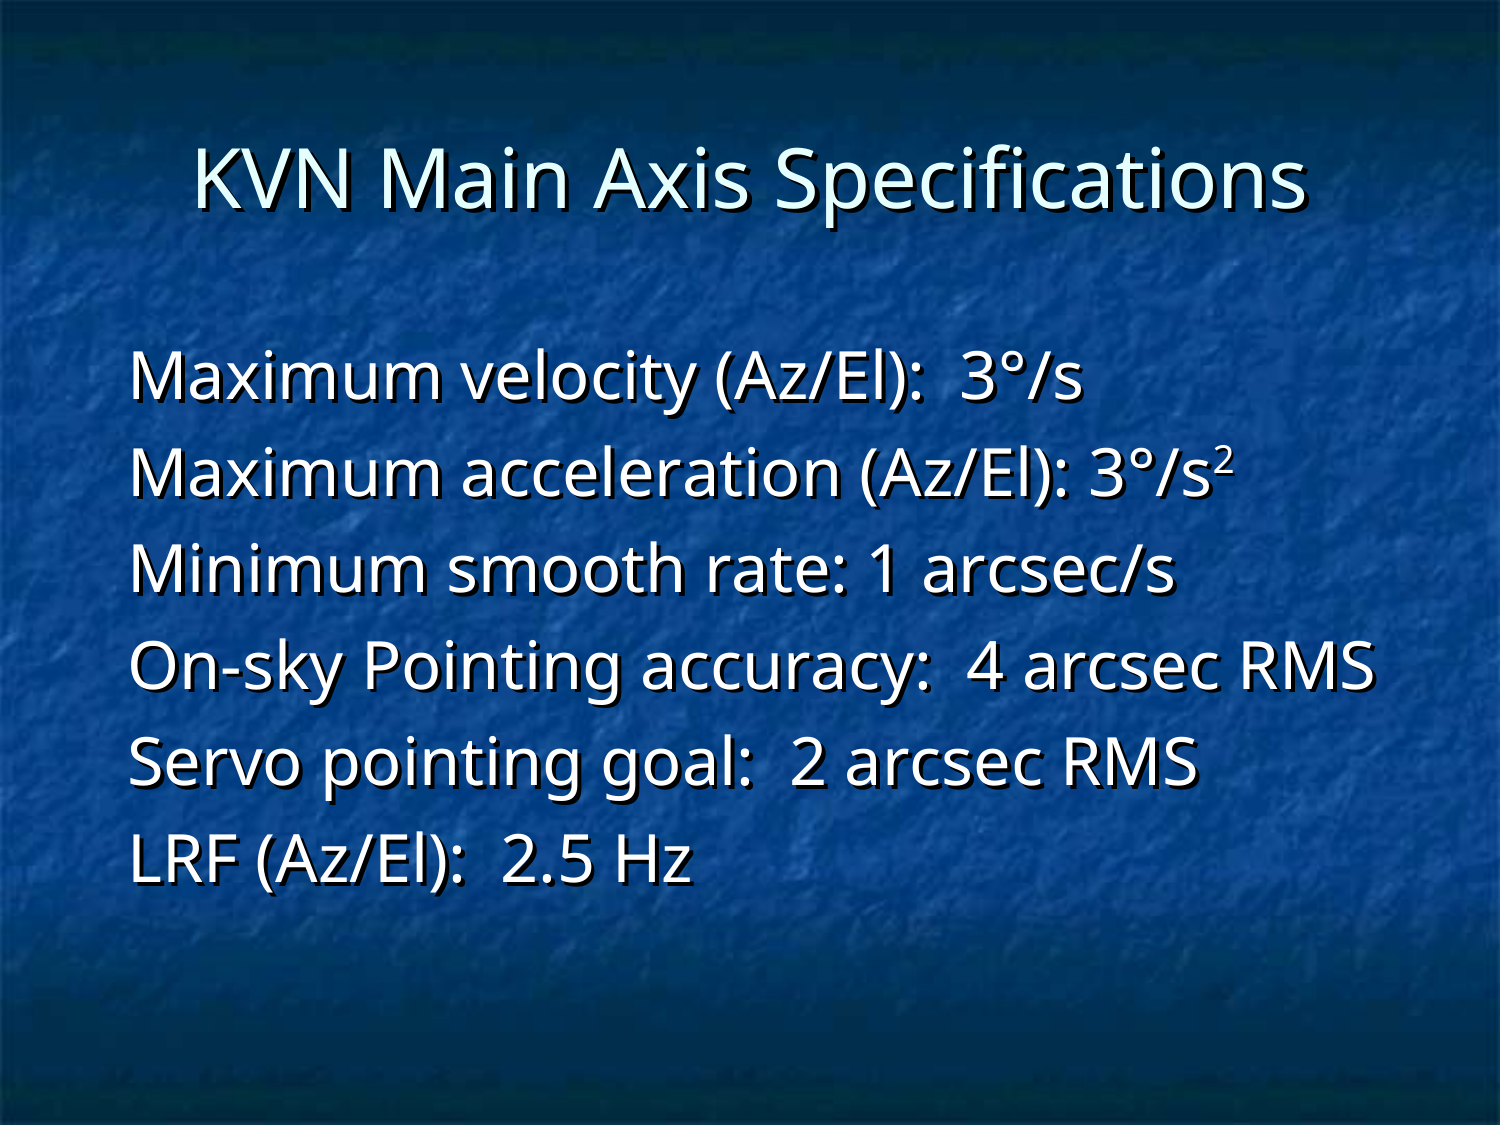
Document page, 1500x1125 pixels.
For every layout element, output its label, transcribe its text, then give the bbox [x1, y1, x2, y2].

picture [0, 0, 1500, 1125]
title KVN Main Axis Specifications [75, 62, 1426, 288]
list Maximum velocity (Az/El): 3°/s Maximum acceleration (Az/El): 3°/s2 Minimum smooth rate: 1 arcsec/s On-sky Pointing accuracy: 4 arcsec RMS Servo pointing goal: 2 arcsec RMS LRF (Az/El): 2.5 Hz [75, 324, 1426, 1001]
